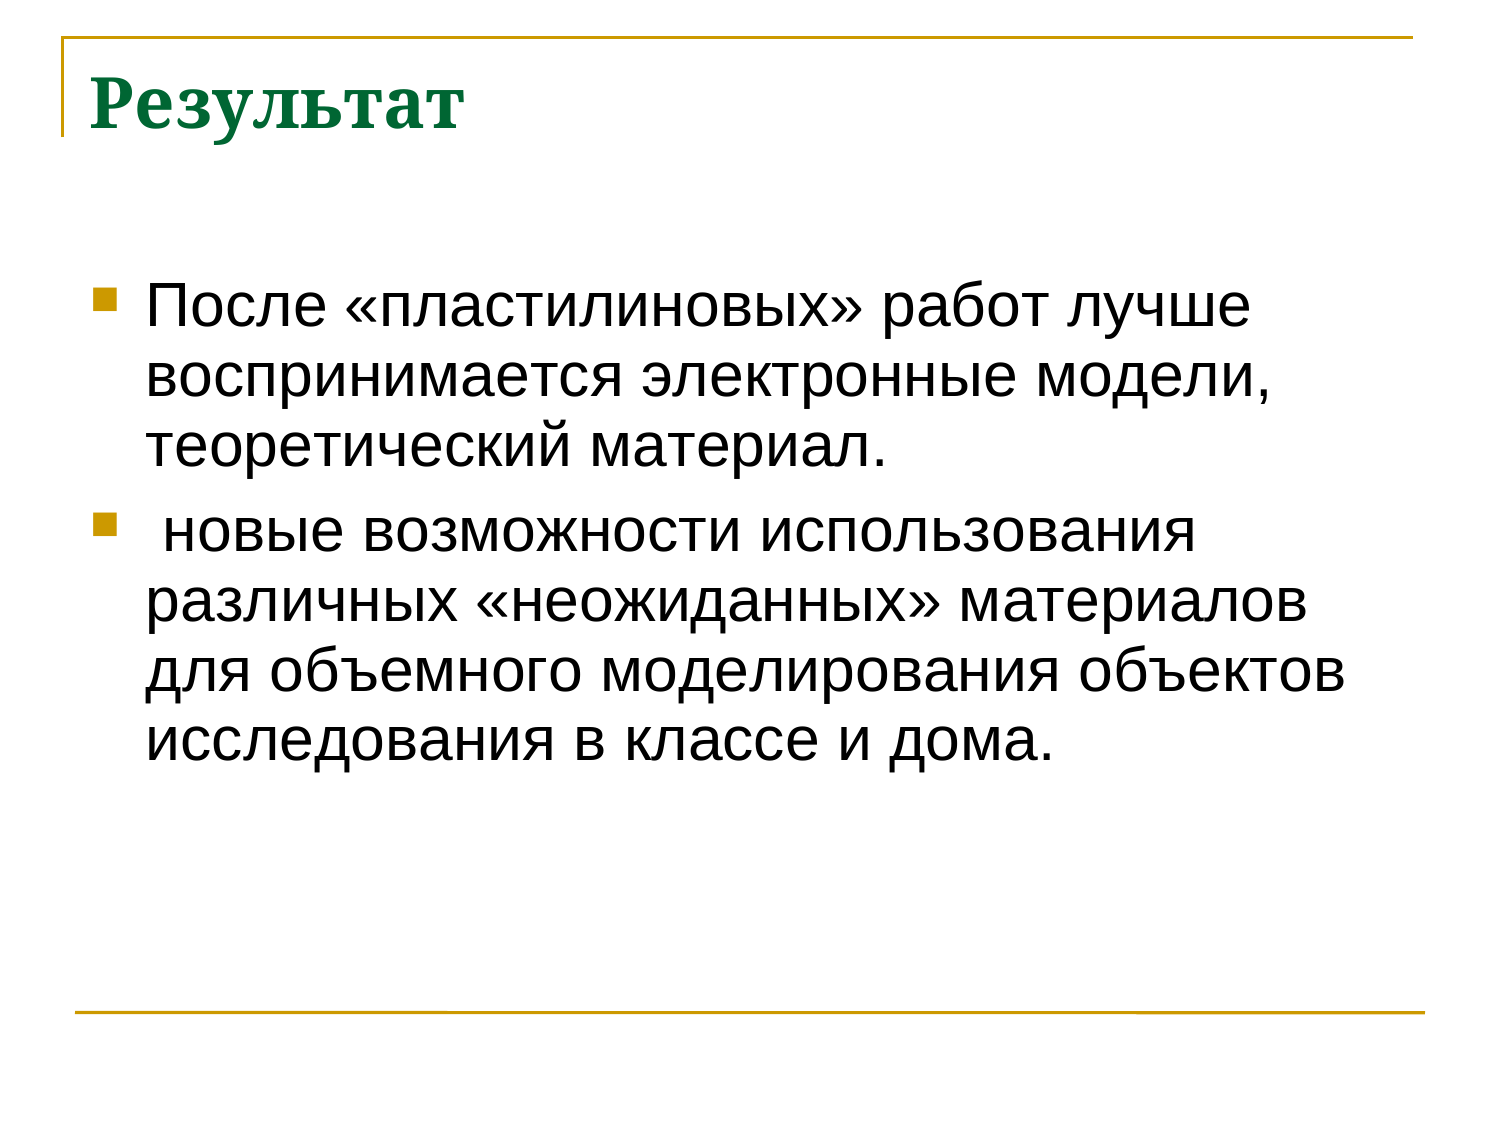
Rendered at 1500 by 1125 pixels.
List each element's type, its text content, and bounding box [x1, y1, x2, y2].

title Результат [75, 45, 1426, 233]
list После «пластилиновых» работ лучше воспринимается электронные модели, теоретический материал. новые возможности использования различных «неожиданных» материалов для объемного моделирования объектов исследования в классе и дома. [75, 262, 1426, 1006]
